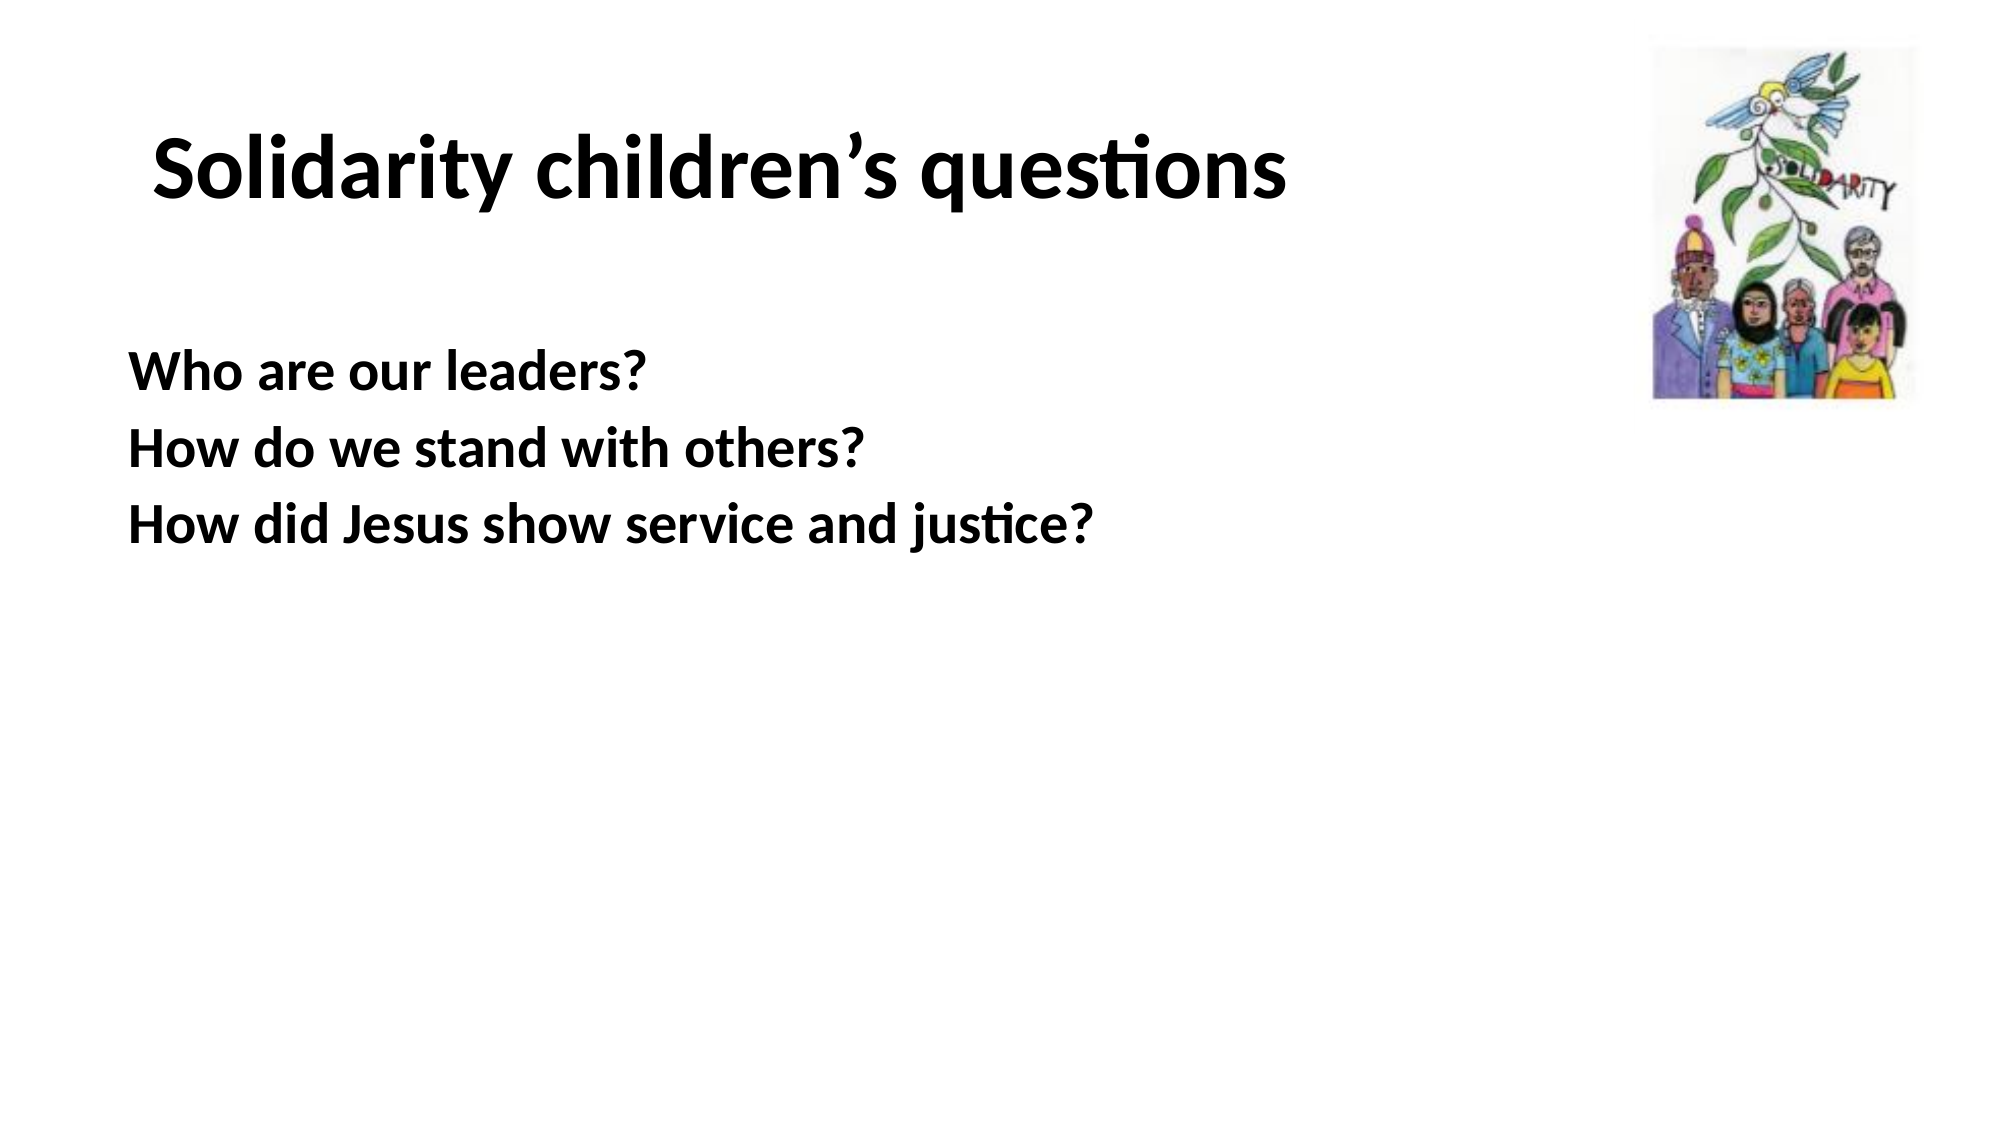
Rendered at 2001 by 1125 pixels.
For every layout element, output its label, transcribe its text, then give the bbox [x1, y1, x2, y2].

list Who are our leaders? How do we stand with others? How did Jesus show service and justice? [113, 338, 1839, 1053]
title Solidarity children’s questions [137, 59, 1633, 278]
picture [1633, 19, 1924, 434]
